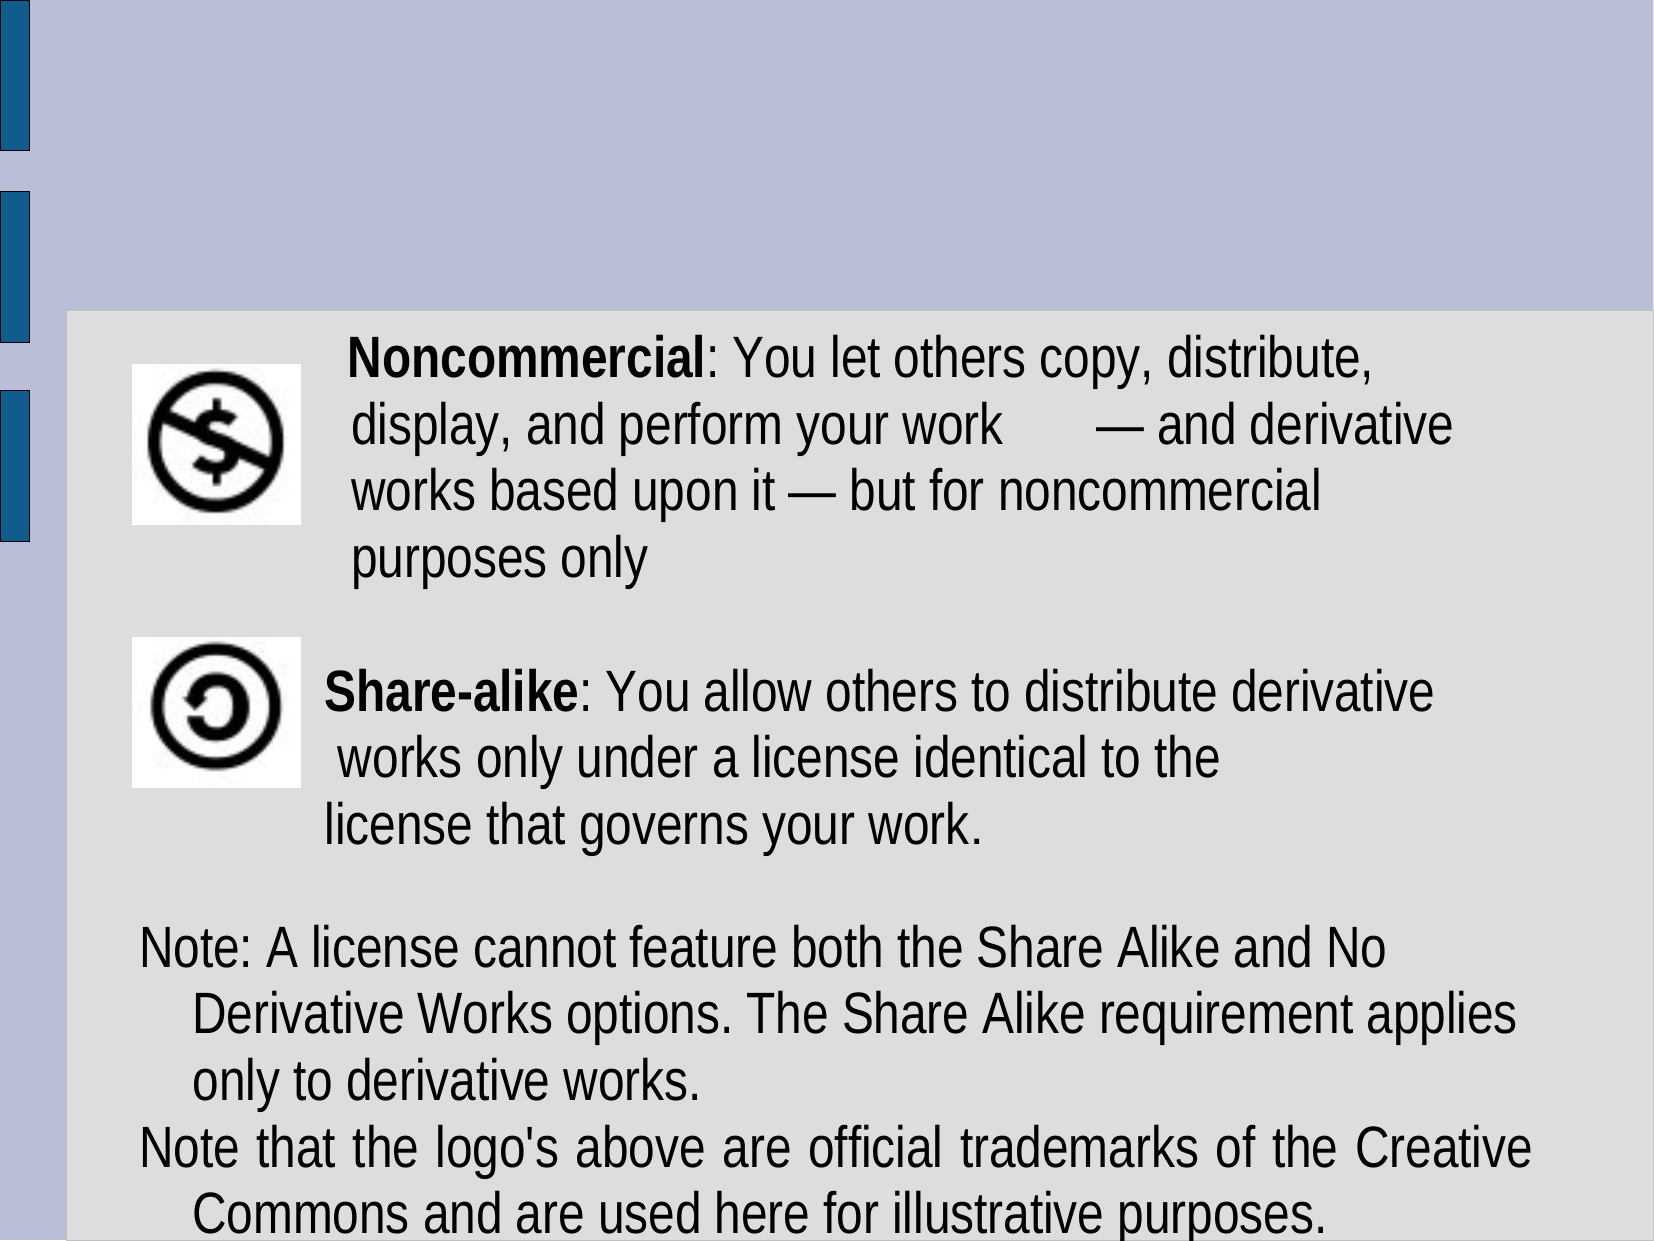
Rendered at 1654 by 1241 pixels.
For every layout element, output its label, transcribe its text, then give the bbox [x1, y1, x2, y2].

picture [132, 637, 301, 788]
list Noncommercial: You let others copy, distribute, display, and perform your work — and derivative works based upon it — but for noncommercial purposes only Share-alike: You allow others to distribute derivative works only under a license identical to the license that governs your work. Note: A license cannot feature both the Share Alike and No Derivative Works options. The Share Alike requirement applies only to derivative works. Note that the logo's above are official trademarks of the Creative Commons and are used here for illustrative purposes. [121, 322, 1534, 1241]
picture [132, 364, 301, 526]
